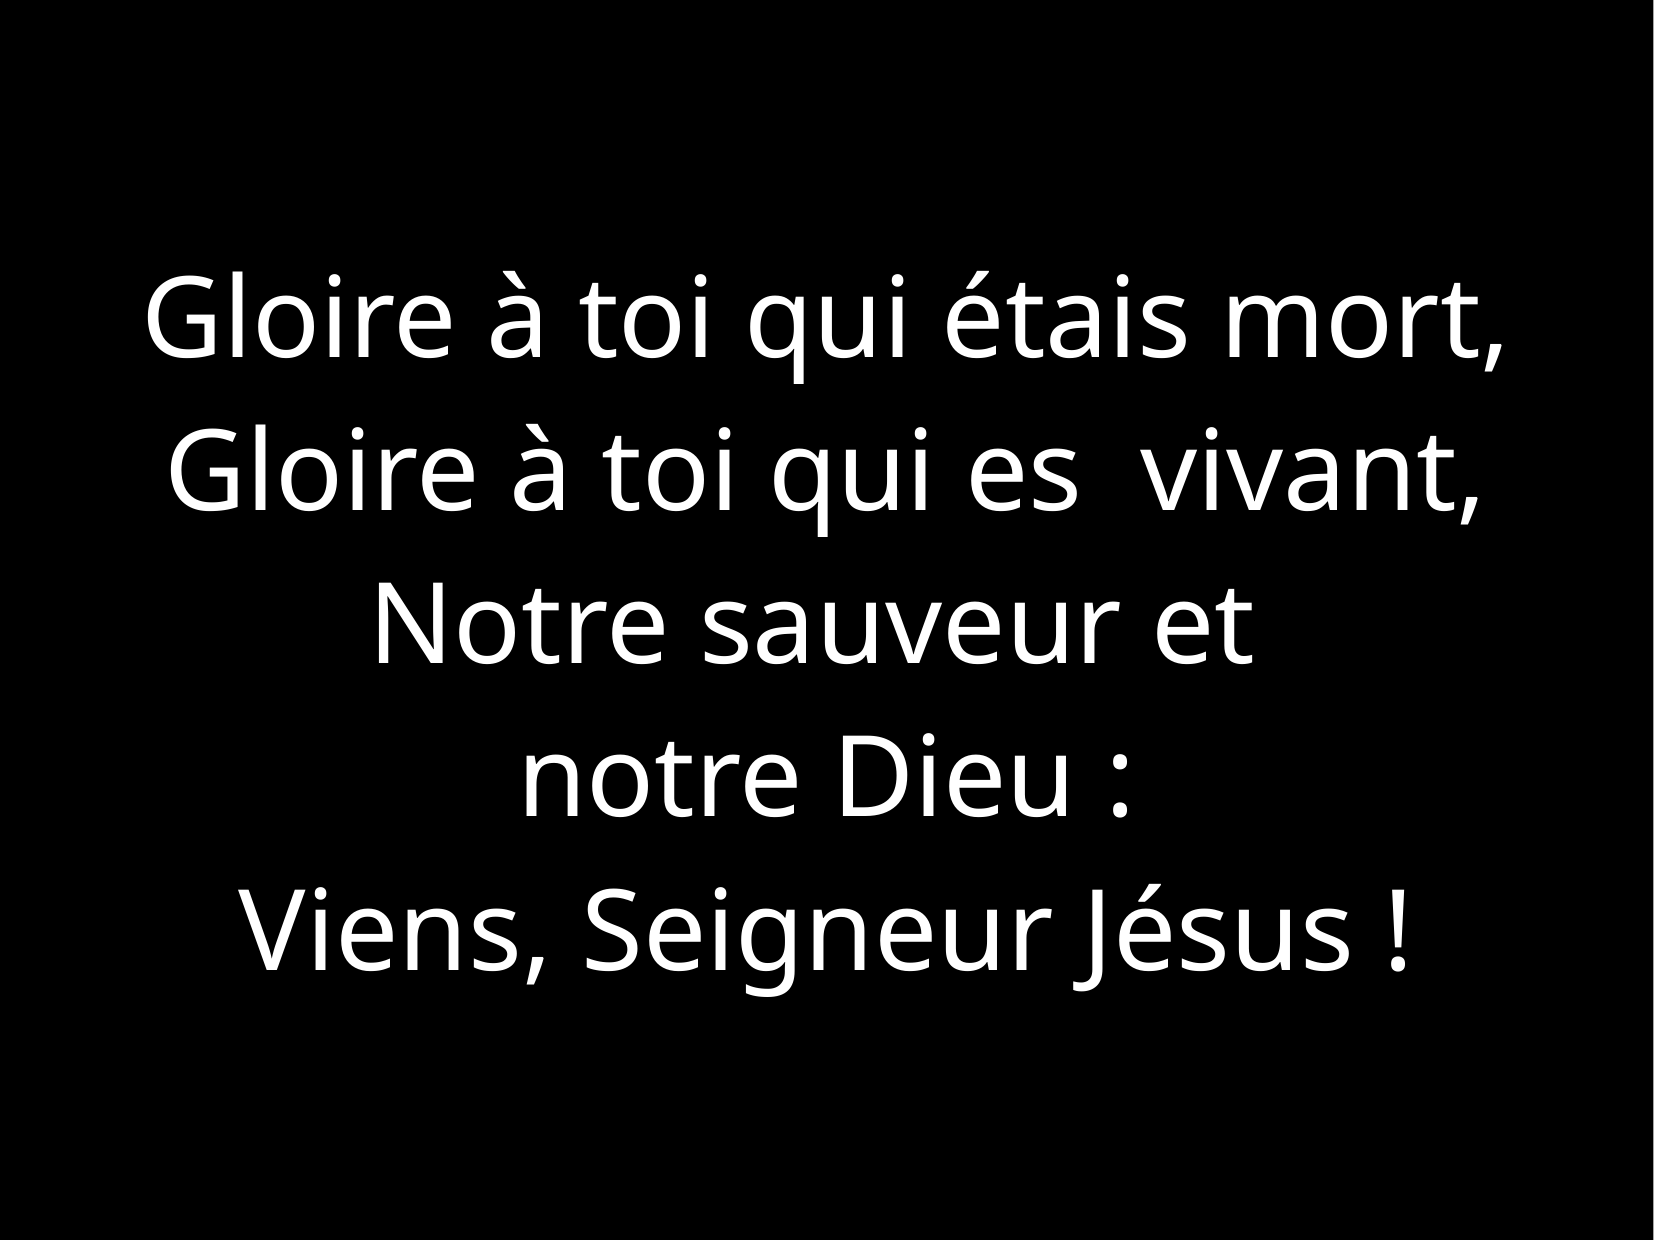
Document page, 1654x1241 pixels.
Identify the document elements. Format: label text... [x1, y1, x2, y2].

subtitle Gloire à toi qui étais mort, Gloire à toi qui es vivant, Notre sauveur et notre Dieu : Viens, Seigneur Jésus ! [82, 59, 1571, 1182]
